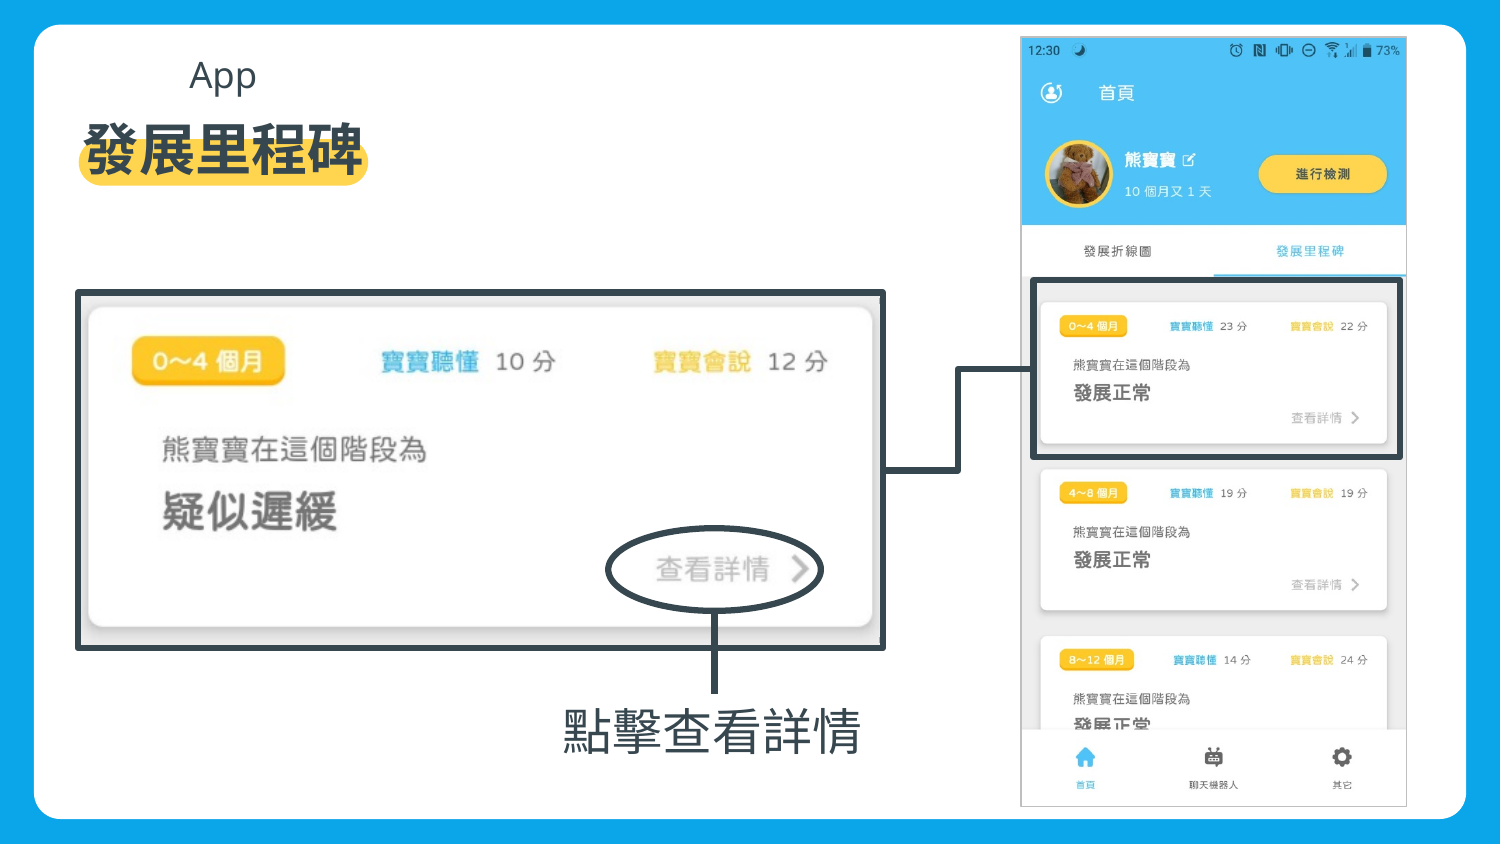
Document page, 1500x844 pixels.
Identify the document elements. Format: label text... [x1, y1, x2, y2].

text_box 點擊查看詳情 [547, 693, 882, 769]
picture [1021, 38, 1406, 806]
picture [81, 295, 880, 646]
list App [93, 43, 354, 103]
picture [1037, 283, 1397, 454]
picture [612, 532, 817, 607]
list 發展里程碑 [64, 111, 383, 194]
